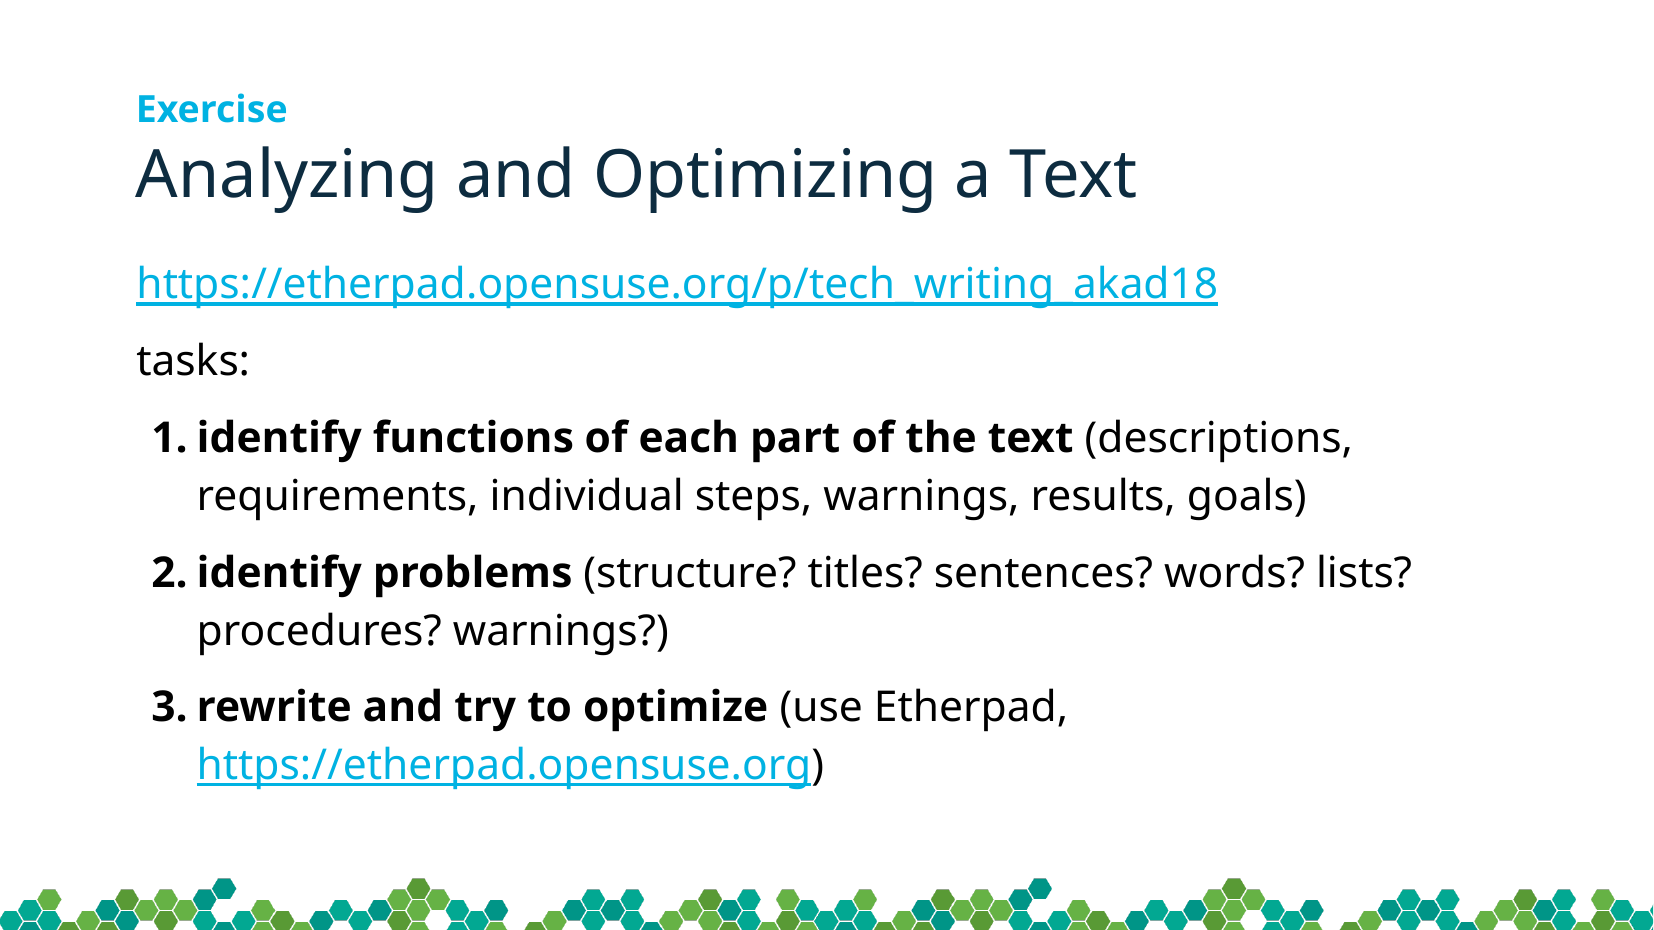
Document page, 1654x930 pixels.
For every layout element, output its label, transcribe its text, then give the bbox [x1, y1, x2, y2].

title Exercise Analyzing and Optimizing a Text [135, 72, 1594, 228]
picture [0, 870, 1654, 930]
list https://etherpad.opensuse.org/p/tech_writing_akad18 tasks: identify functions of each part of the text (descriptions, requirements, individual steps, warnings, results, goals) identify problems (structure? titles? sentences? words? lists? procedures? warnings?) rewrite and try to optimize (use Etherpad, https://etherpad.opensuse.org) [136, 253, 1595, 793]
